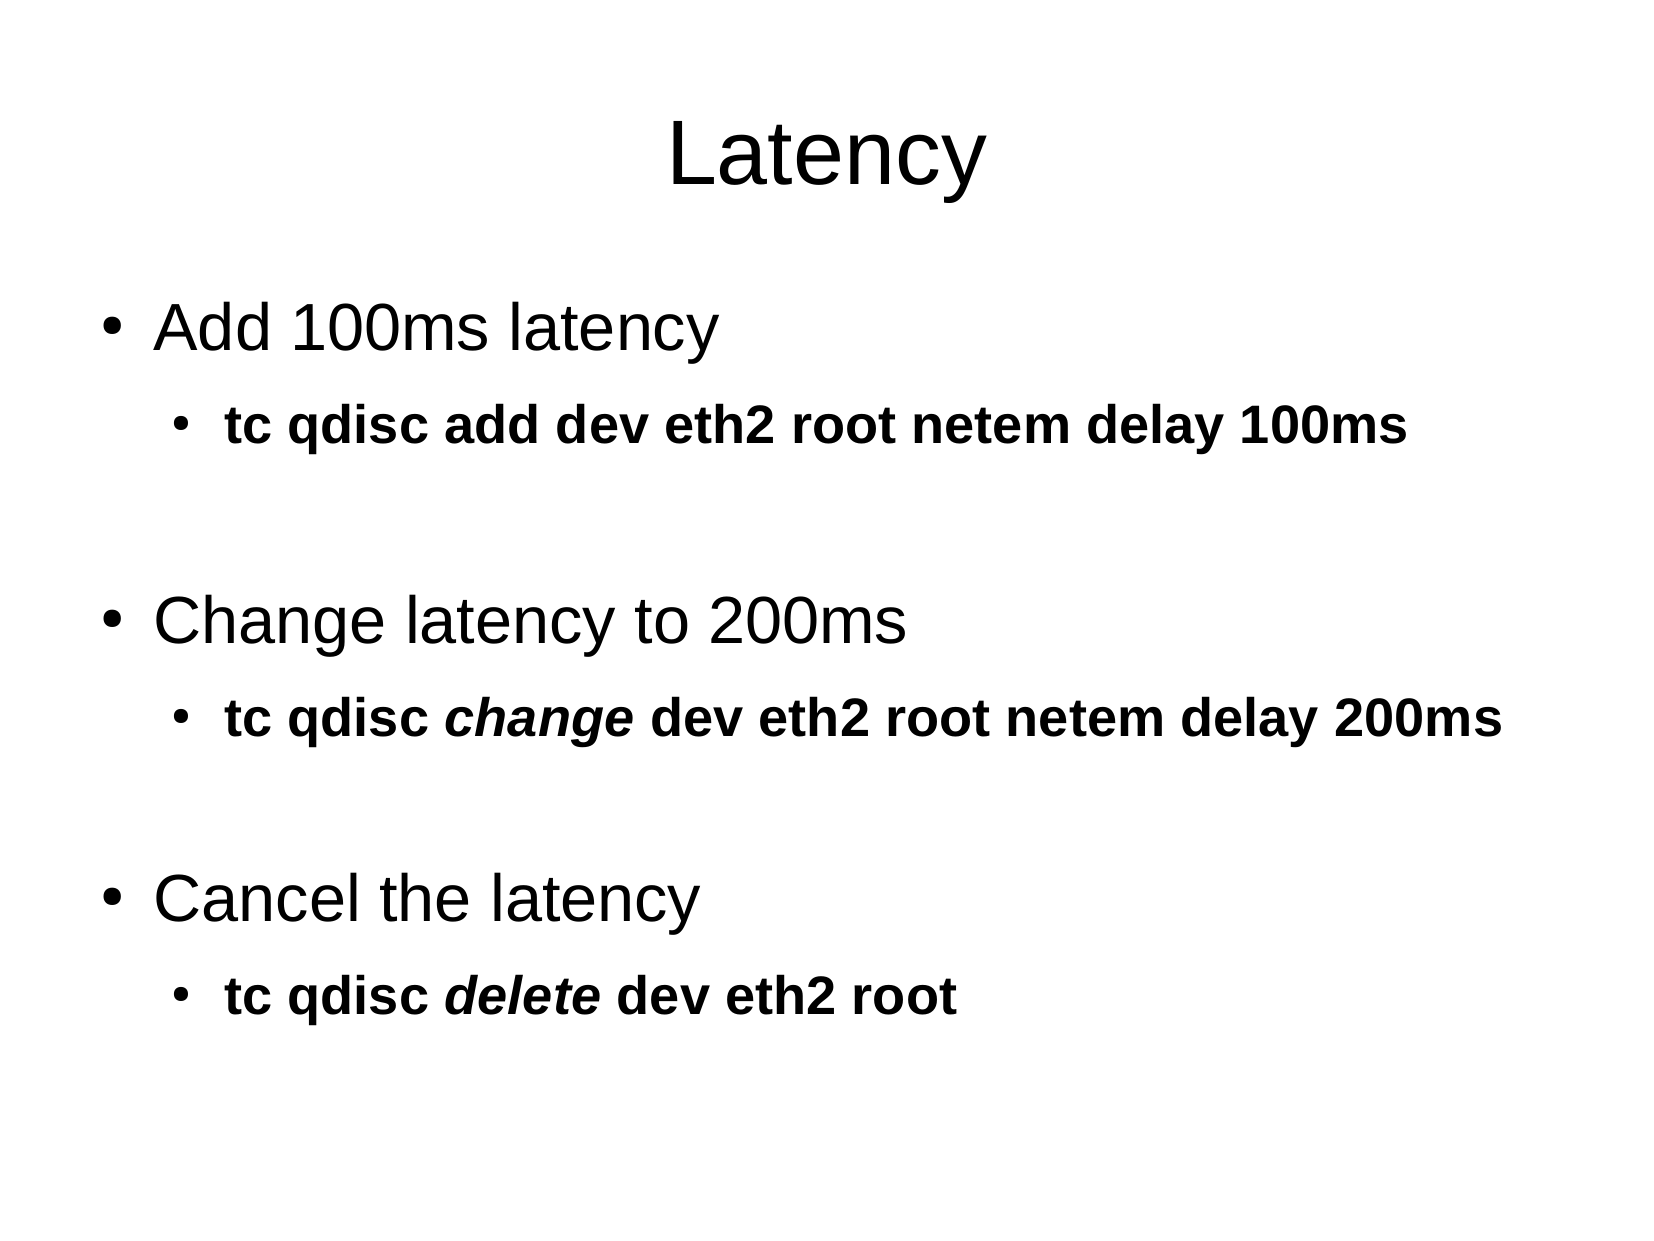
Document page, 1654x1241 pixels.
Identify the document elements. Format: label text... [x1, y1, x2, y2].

list Add 100ms latency tc qdisc add dev eth2 root netem delay 100ms Change latency to 200ms tc qdisc change dev eth2 root netem delay 200ms Cancel the latency tc qdisc delete dev eth2 root [82, 290, 1571, 1109]
title Latency [82, 56, 1571, 250]
